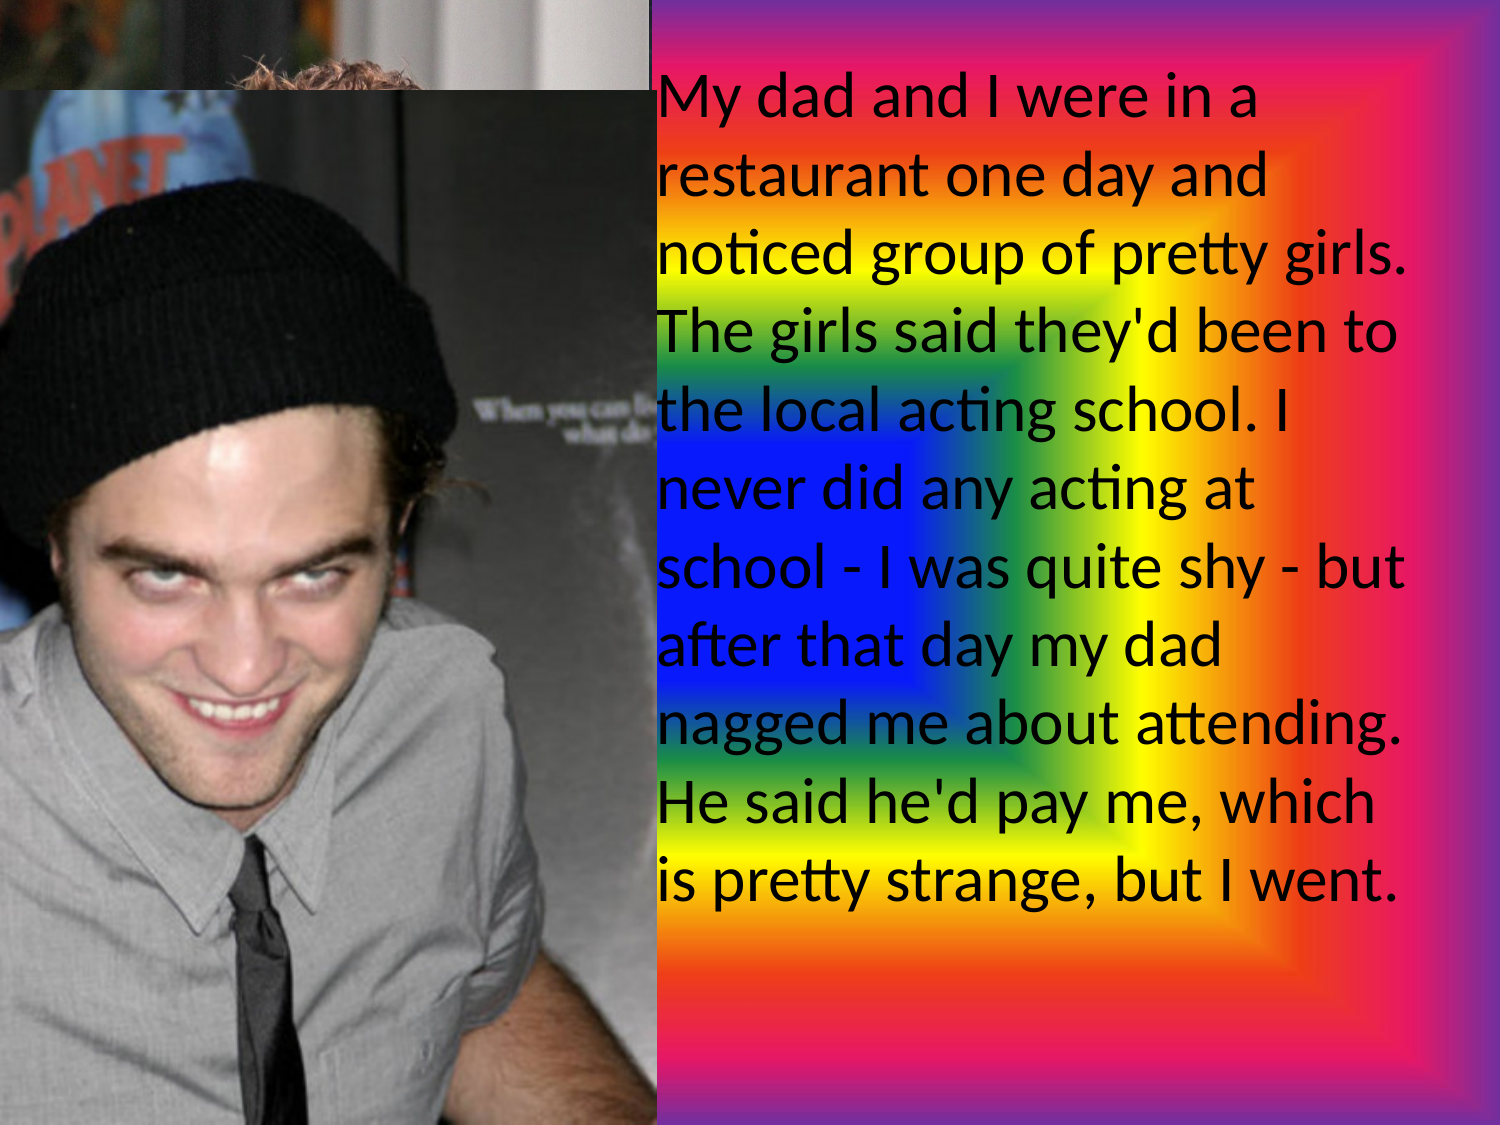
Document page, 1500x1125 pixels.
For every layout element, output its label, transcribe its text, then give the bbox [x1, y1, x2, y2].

list My dad and I were in a restaurant one day and noticed group of pretty girls. The girls said they'd been to the local acting school. I never did any acting at school - I was quite shy - but after that day my dad nagged me about attending. He said he'd pay me, which is pretty strange, but I went. [652, 44, 1425, 1005]
picture [0, 0, 1500, 1125]
